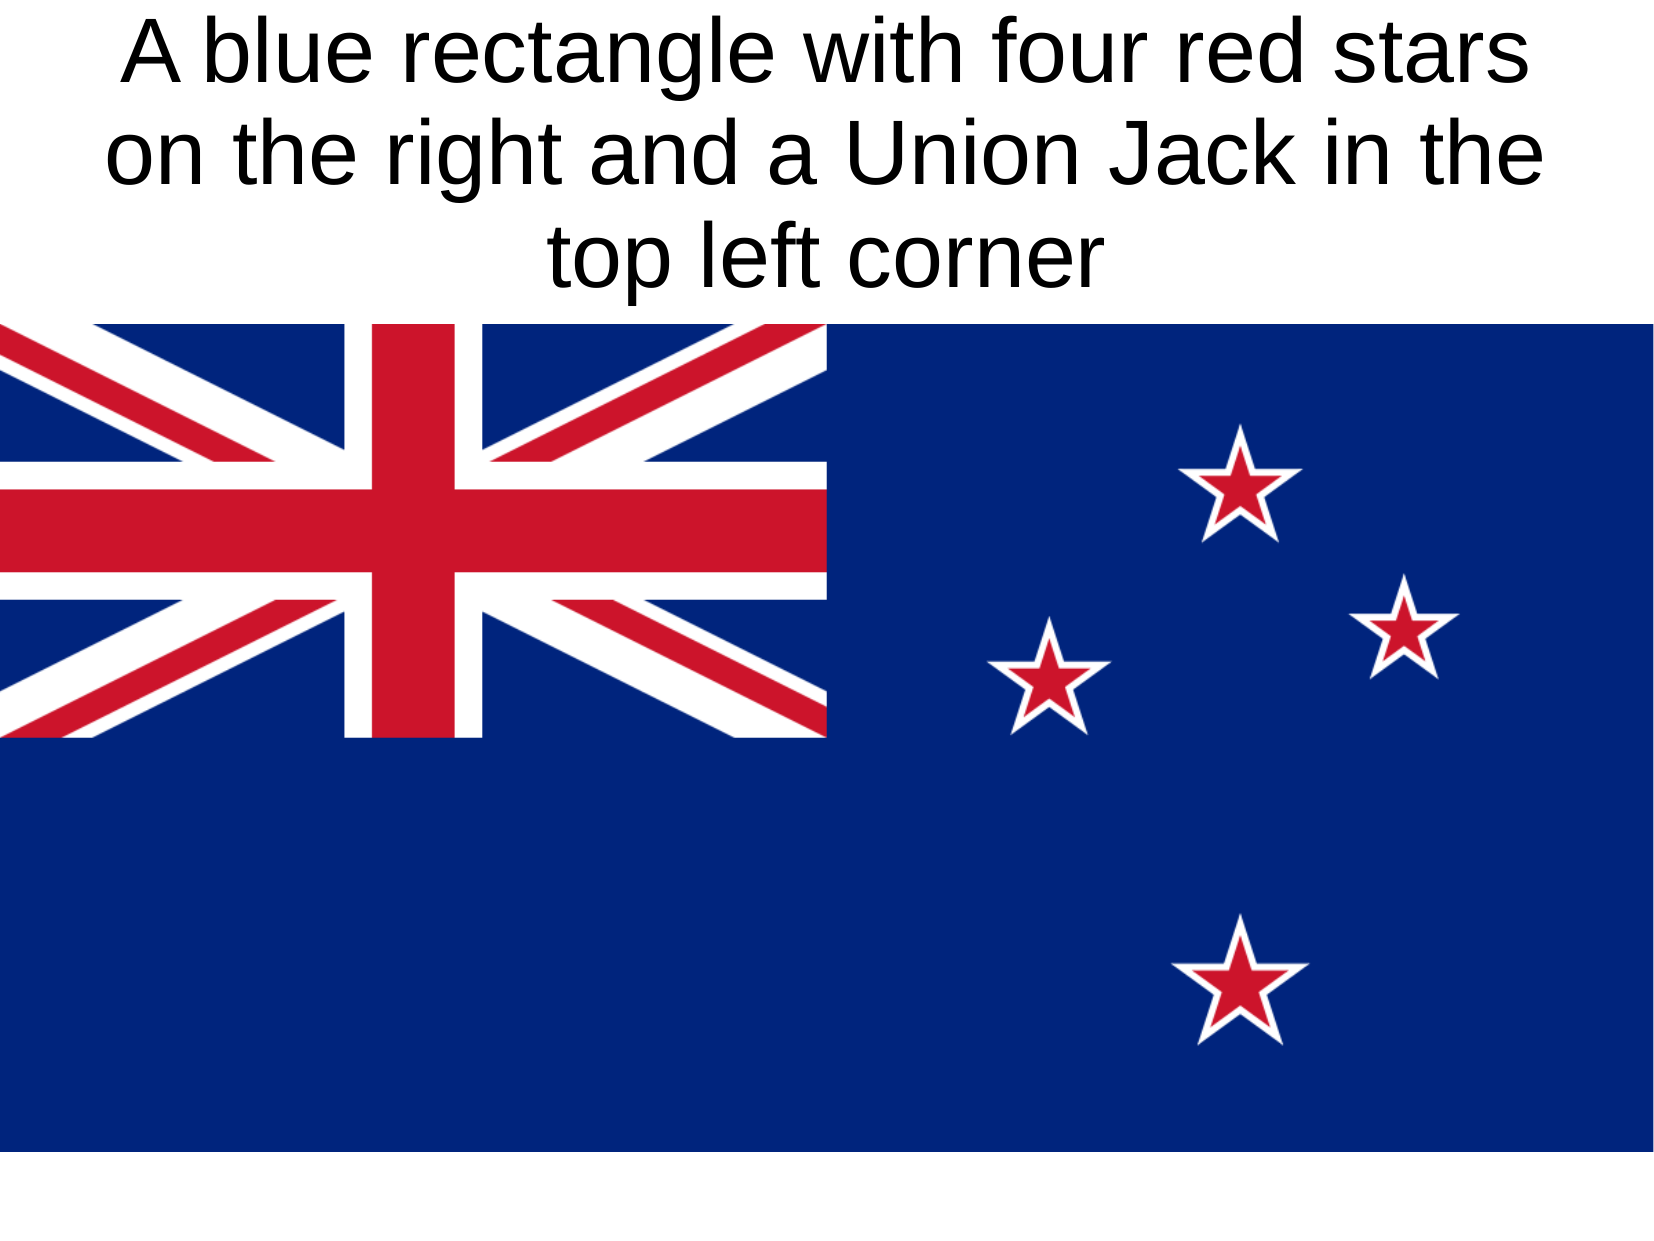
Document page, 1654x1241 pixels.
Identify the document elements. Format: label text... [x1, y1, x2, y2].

title A blue rectangle with four red stars on the right and a Union Jack in the top left corner [82, 0, 1571, 307]
picture [0, 324, 1654, 1152]
